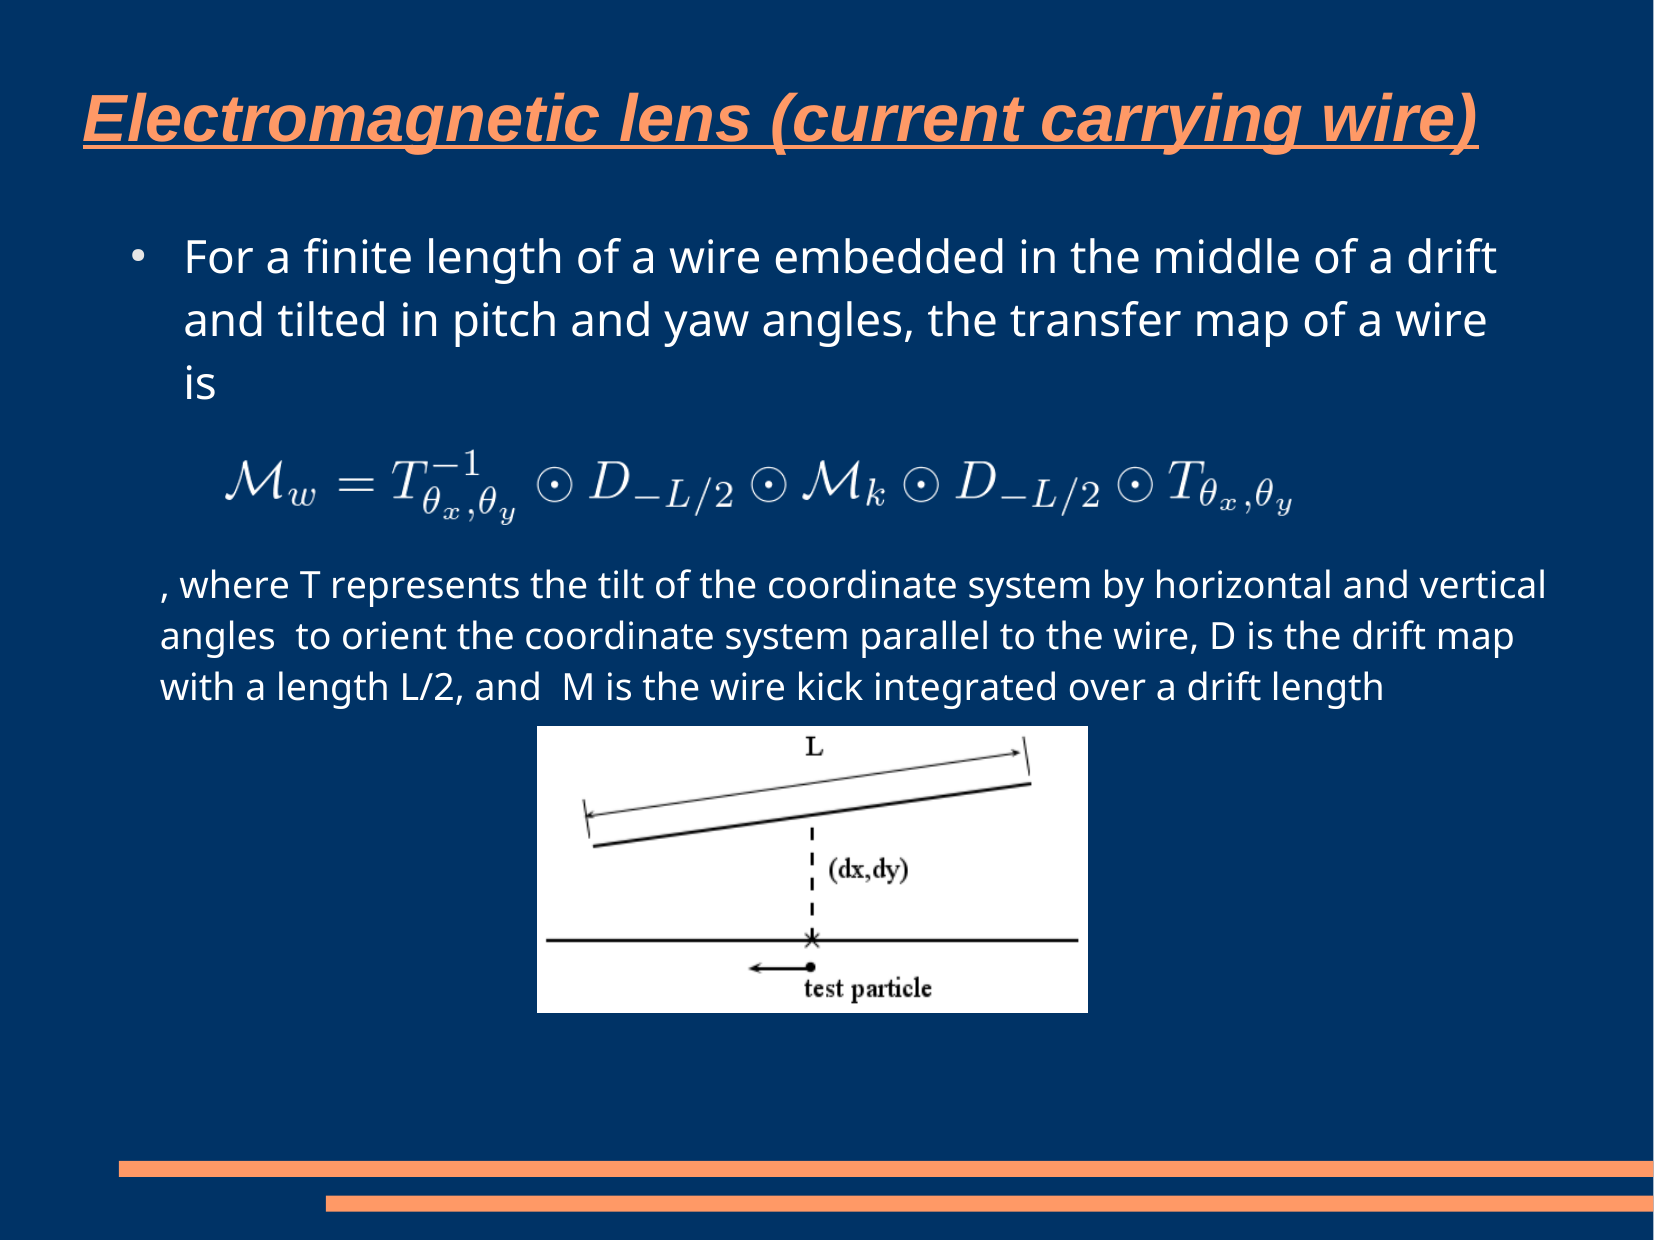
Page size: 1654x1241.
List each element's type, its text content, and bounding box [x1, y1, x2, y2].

picture [537, 726, 1088, 1013]
title Electromagnetic lens (current carrying wire) [82, 49, 1571, 188]
picture [225, 449, 1292, 526]
list For a finite length of a wire embedded in the middle of a drift and tilted in pitch and yaw angles, the transfer map of a wire is [112, 225, 1524, 417]
list , where T represents the tilt of the coordinate system by horizontal and vertical angles to orient the coordinate system parallel to the wire, D is the drift map with a length L/2, and M is the wire kick integrated over a drift length [159, 558, 1571, 768]
